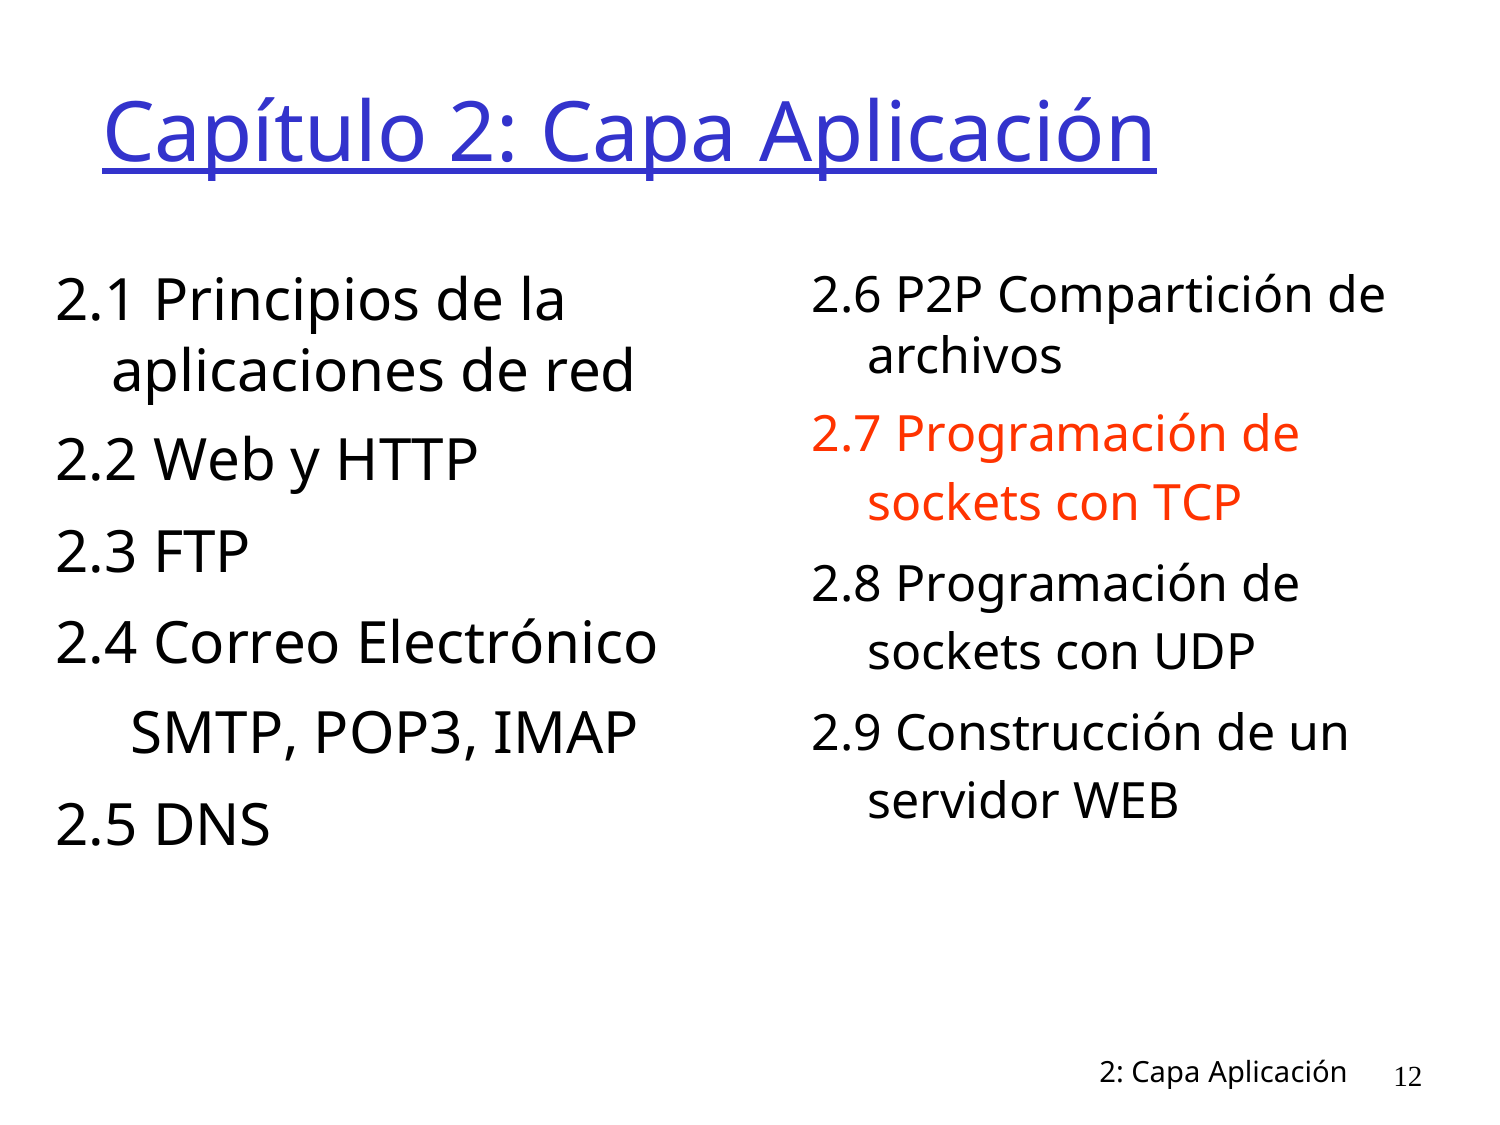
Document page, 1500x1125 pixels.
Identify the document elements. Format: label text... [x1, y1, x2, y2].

title Capítulo 2: Capa Aplicación [87, 37, 1363, 225]
list 2.6 P2P Compartición de archivos 2.7 Programación de sockets con TCP 2.8 Programación de sockets con UDP 2.9 Construcción de un servidor WEB [797, 255, 1463, 1019]
list 2.1 Principios de la aplicaciones de red 2.2 Web y HTTP 2.3 FTP 2.4 Correo Electrónico SMTP, POP3, IMAP 2.5 DNS [41, 255, 750, 995]
